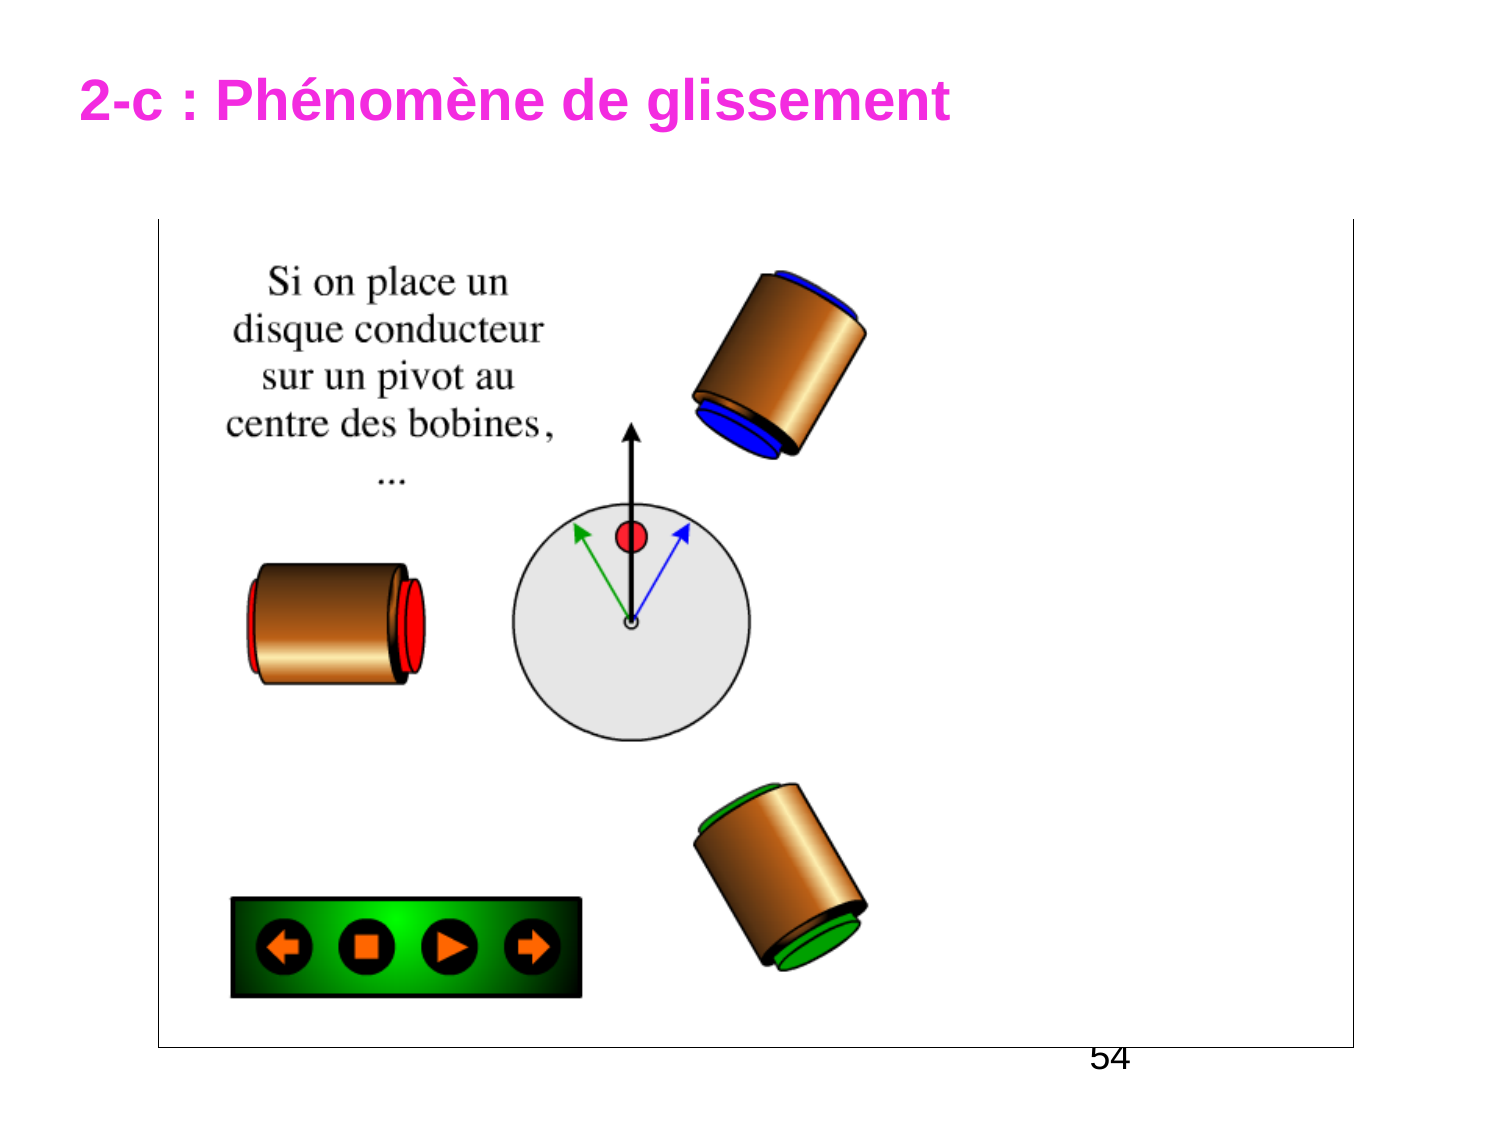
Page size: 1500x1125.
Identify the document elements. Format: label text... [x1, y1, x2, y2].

text_box 2-c : Phénomène de glissement [64, 54, 1272, 141]
chart [159, 220, 1353, 1047]
